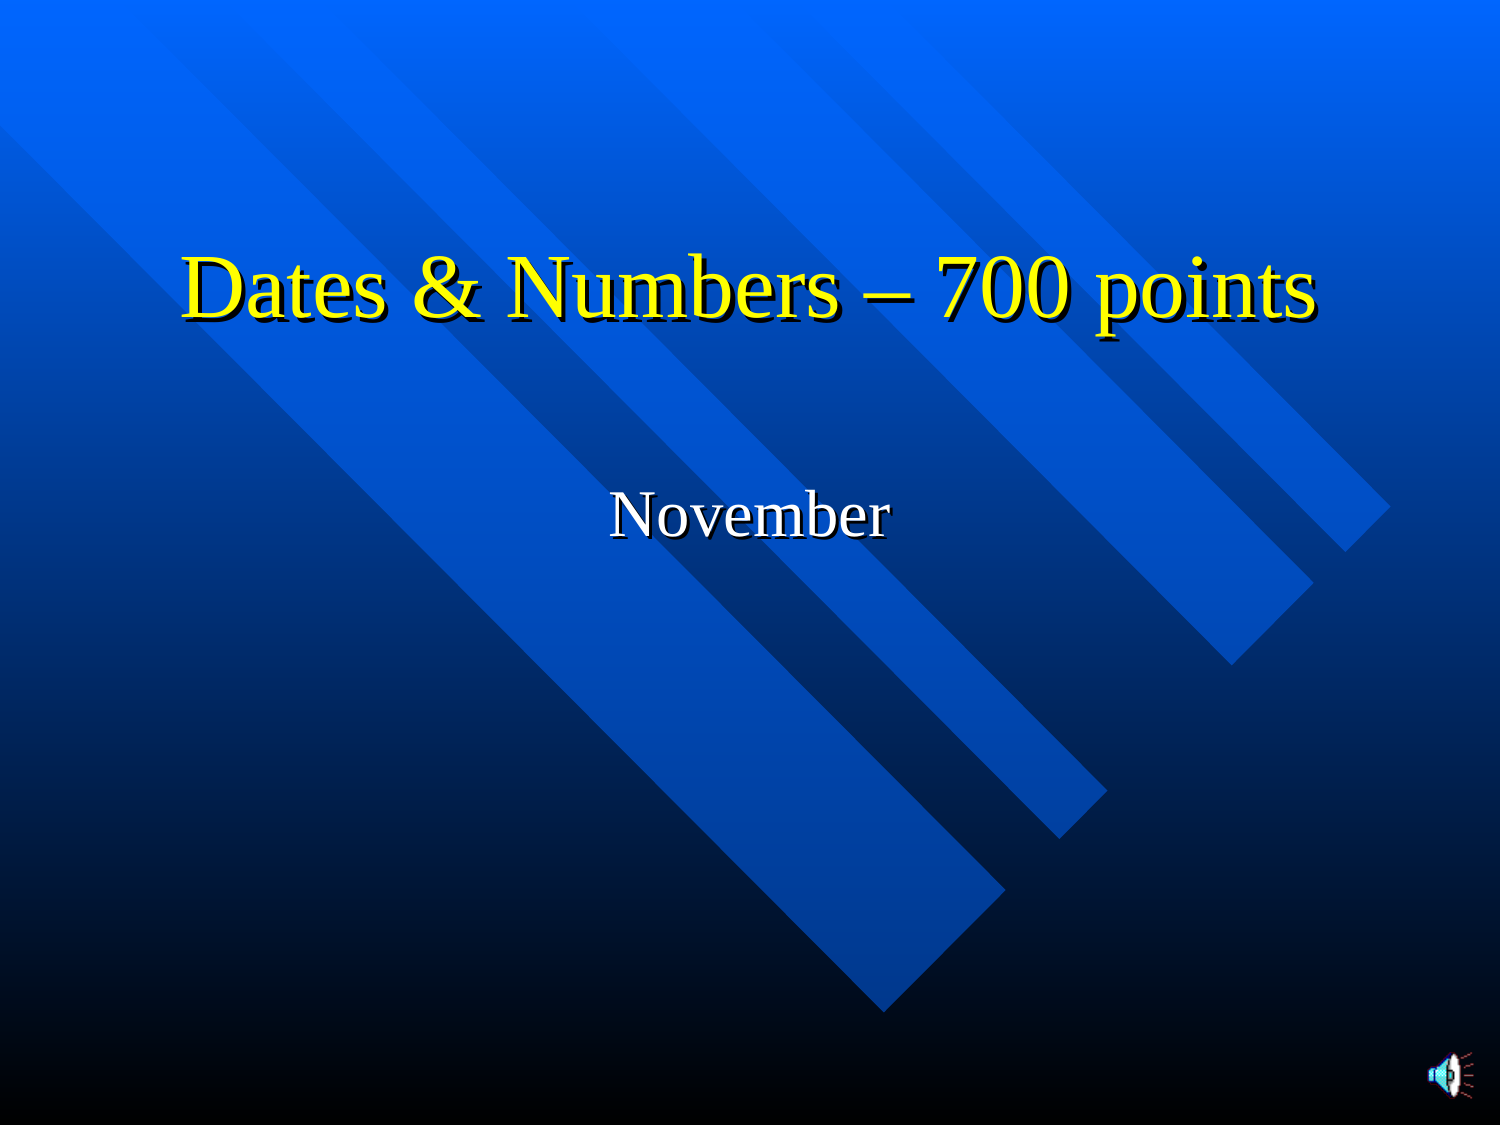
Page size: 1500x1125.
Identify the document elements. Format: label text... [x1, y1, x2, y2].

title Dates & Numbers – 700 points [112, 187, 1388, 375]
subtitle November [225, 462, 1276, 751]
picture [1426, 1051, 1477, 1102]
